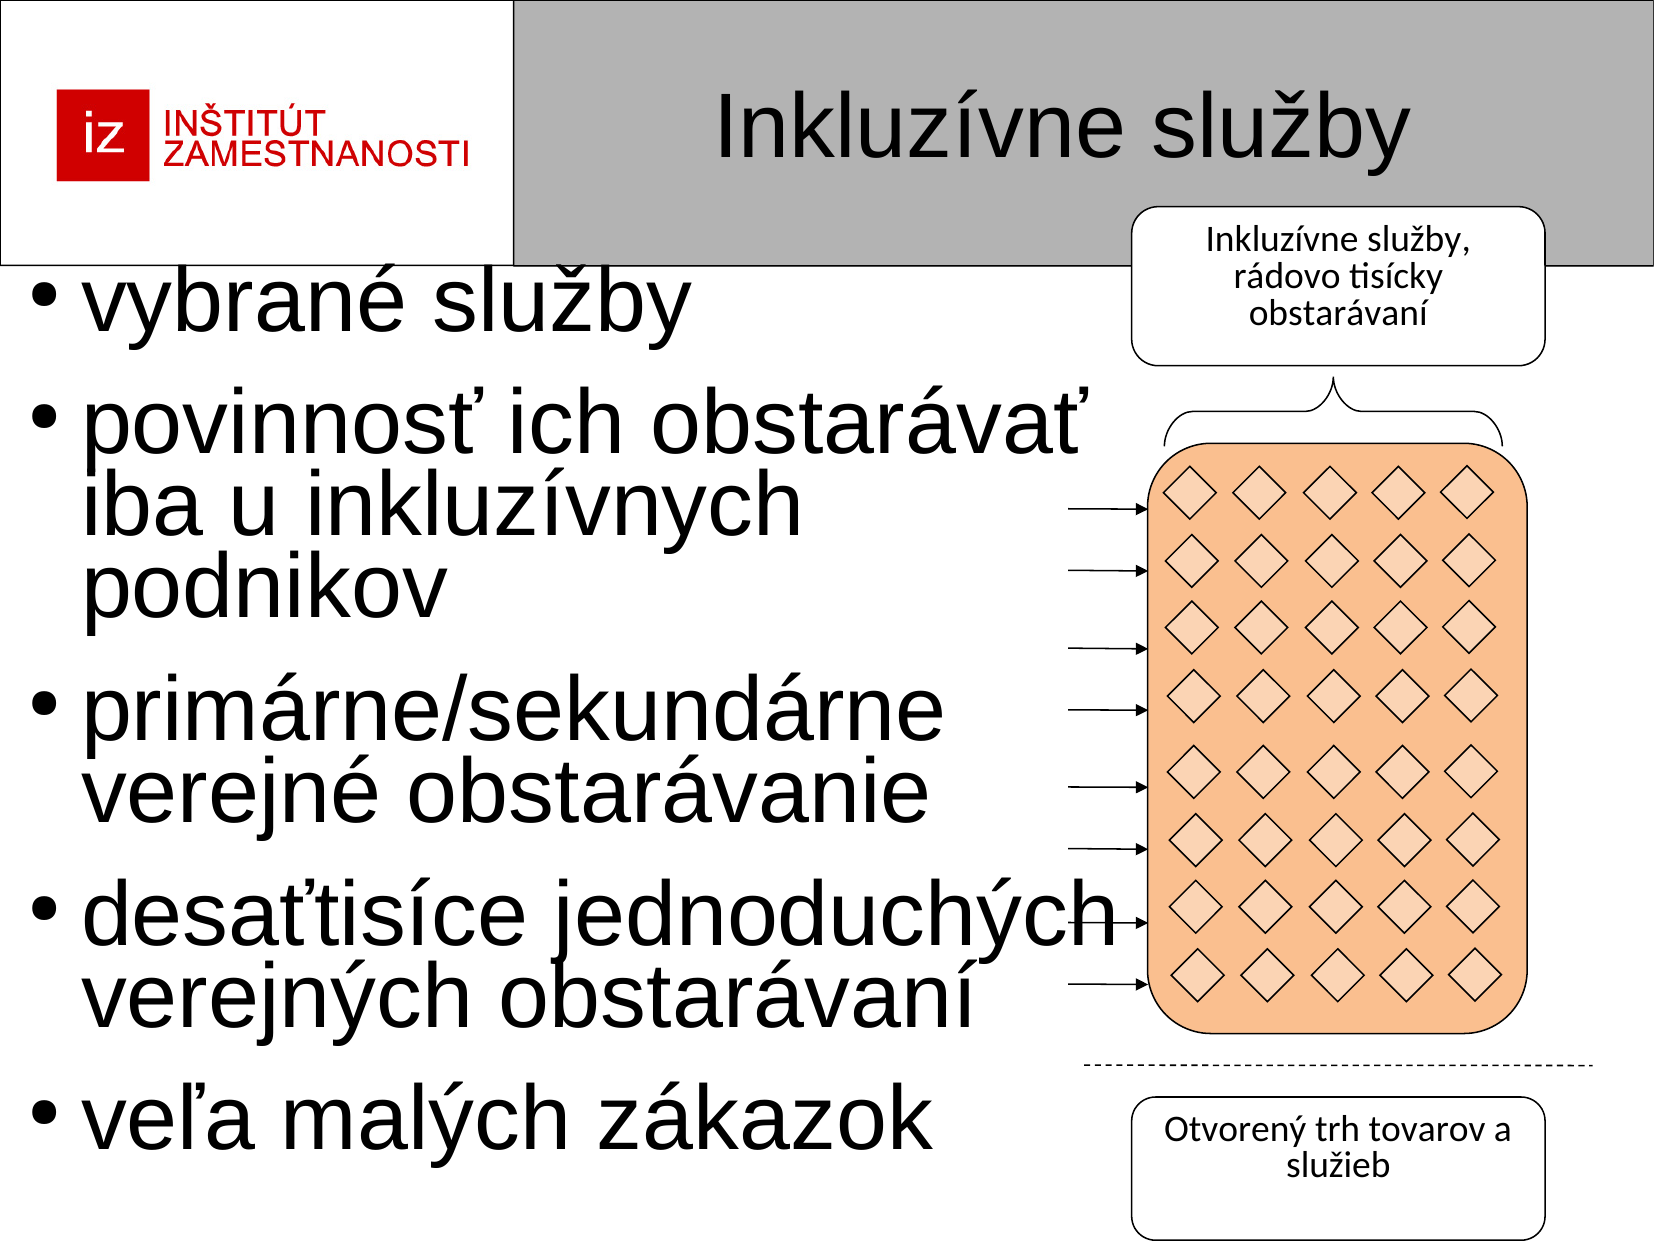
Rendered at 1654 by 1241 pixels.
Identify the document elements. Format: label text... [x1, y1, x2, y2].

list vybrané služby povinnosť ich obstarávať iba u inkluzívnych podnikov primárne/sekundárne verejné obstarávanie desaťtisíce jednoduchých verejných obstarávaní veľa malých zákazok [10, 265, 1152, 1241]
text_box [1147, 443, 1528, 1034]
picture [5, 8, 512, 257]
title Inkluzívne služby [561, 37, 1565, 229]
text_box Inkluzívne služby, rádovo tisícky obstarávaní [1131, 206, 1546, 366]
text_box Otvorený trh tovarov a služieb [1131, 1097, 1546, 1241]
